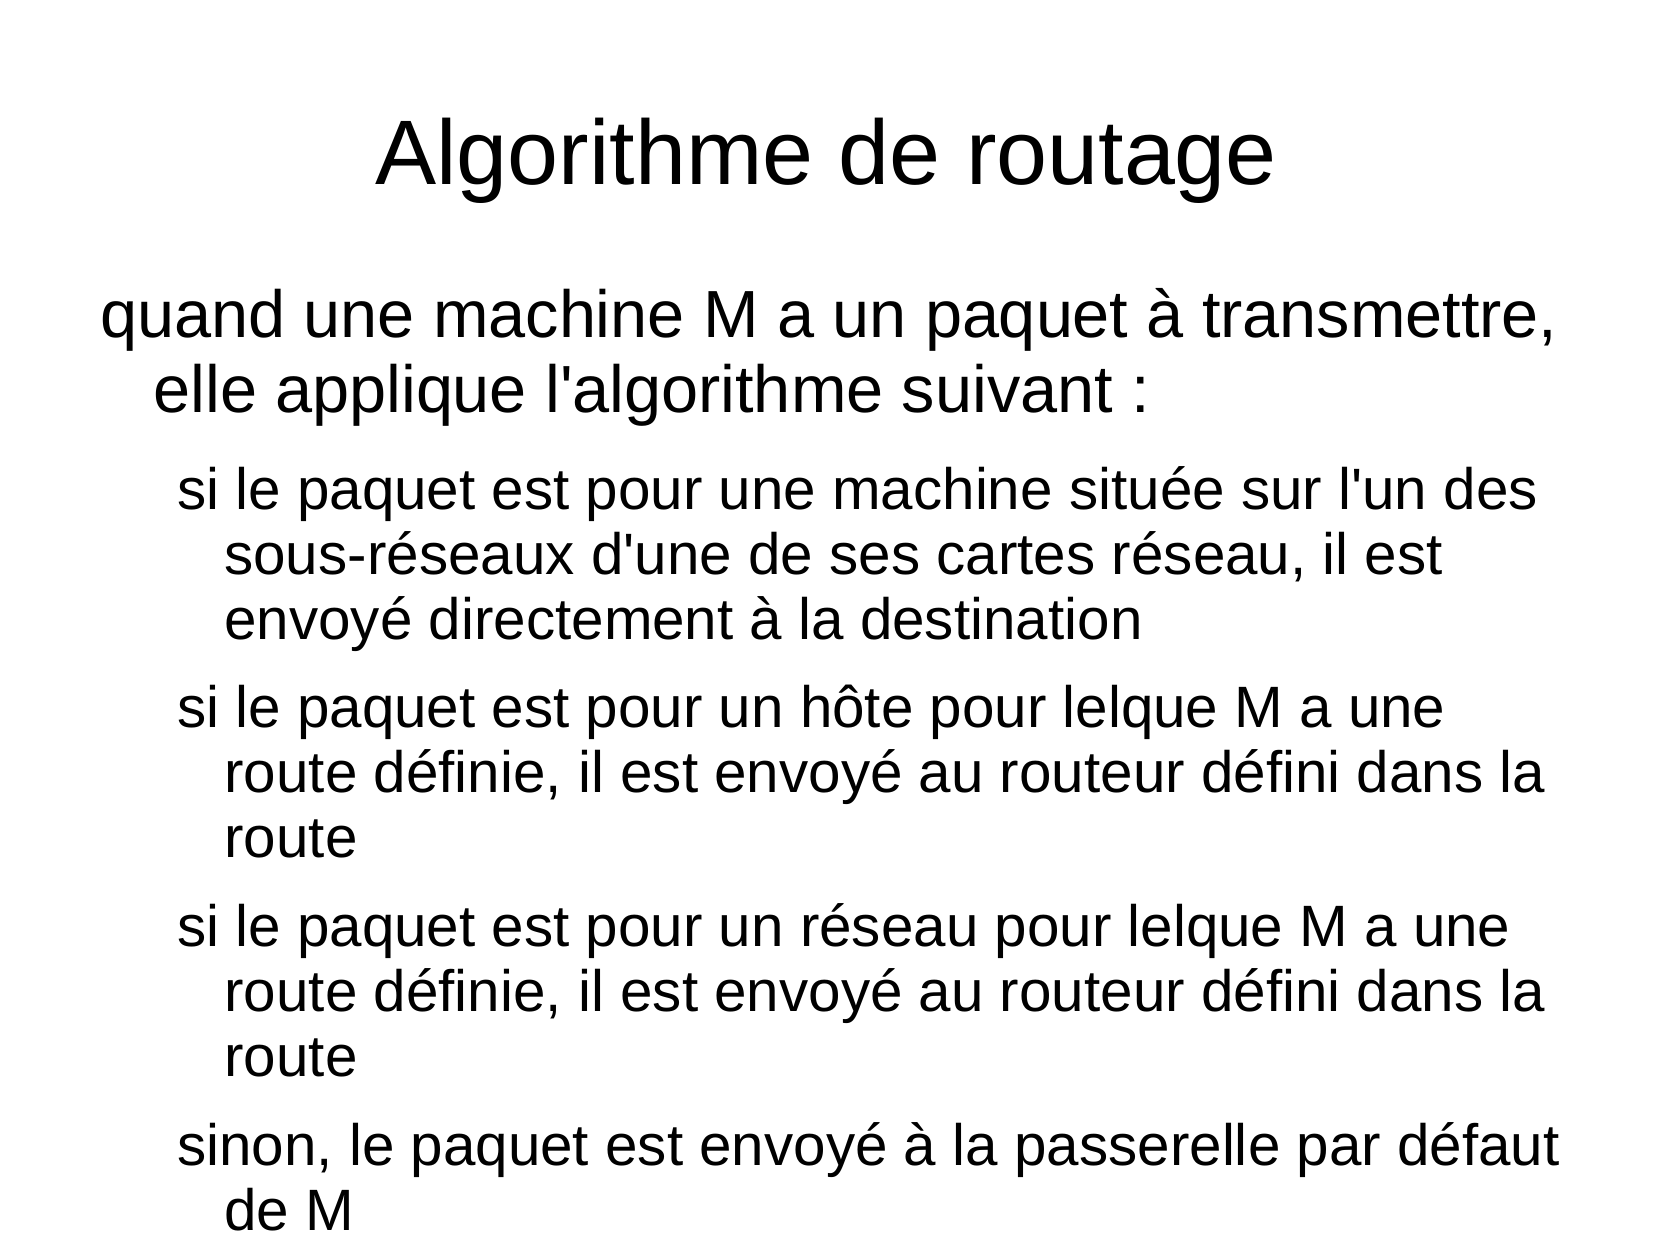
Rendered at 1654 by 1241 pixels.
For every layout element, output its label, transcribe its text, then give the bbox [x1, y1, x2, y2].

title Algorithme de routage [82, 49, 1571, 257]
list quand une machine M a un paquet à transmettre, elle applique l'algorithme suivant : si le paquet est pour une machine située sur l'un des sous-réseaux d'une de ses cartes réseau, il est envoyé directement à la destination si le paquet est pour un hôte pour lelque M a une route définie, il est envoyé au routeur défini dans la route si le paquet est pour un réseau pour lelque M a une route définie, il est envoyé au routeur défini dans la route sinon, le paquet est envoyé à la passerelle par défaut de M [82, 277, 1571, 1241]
